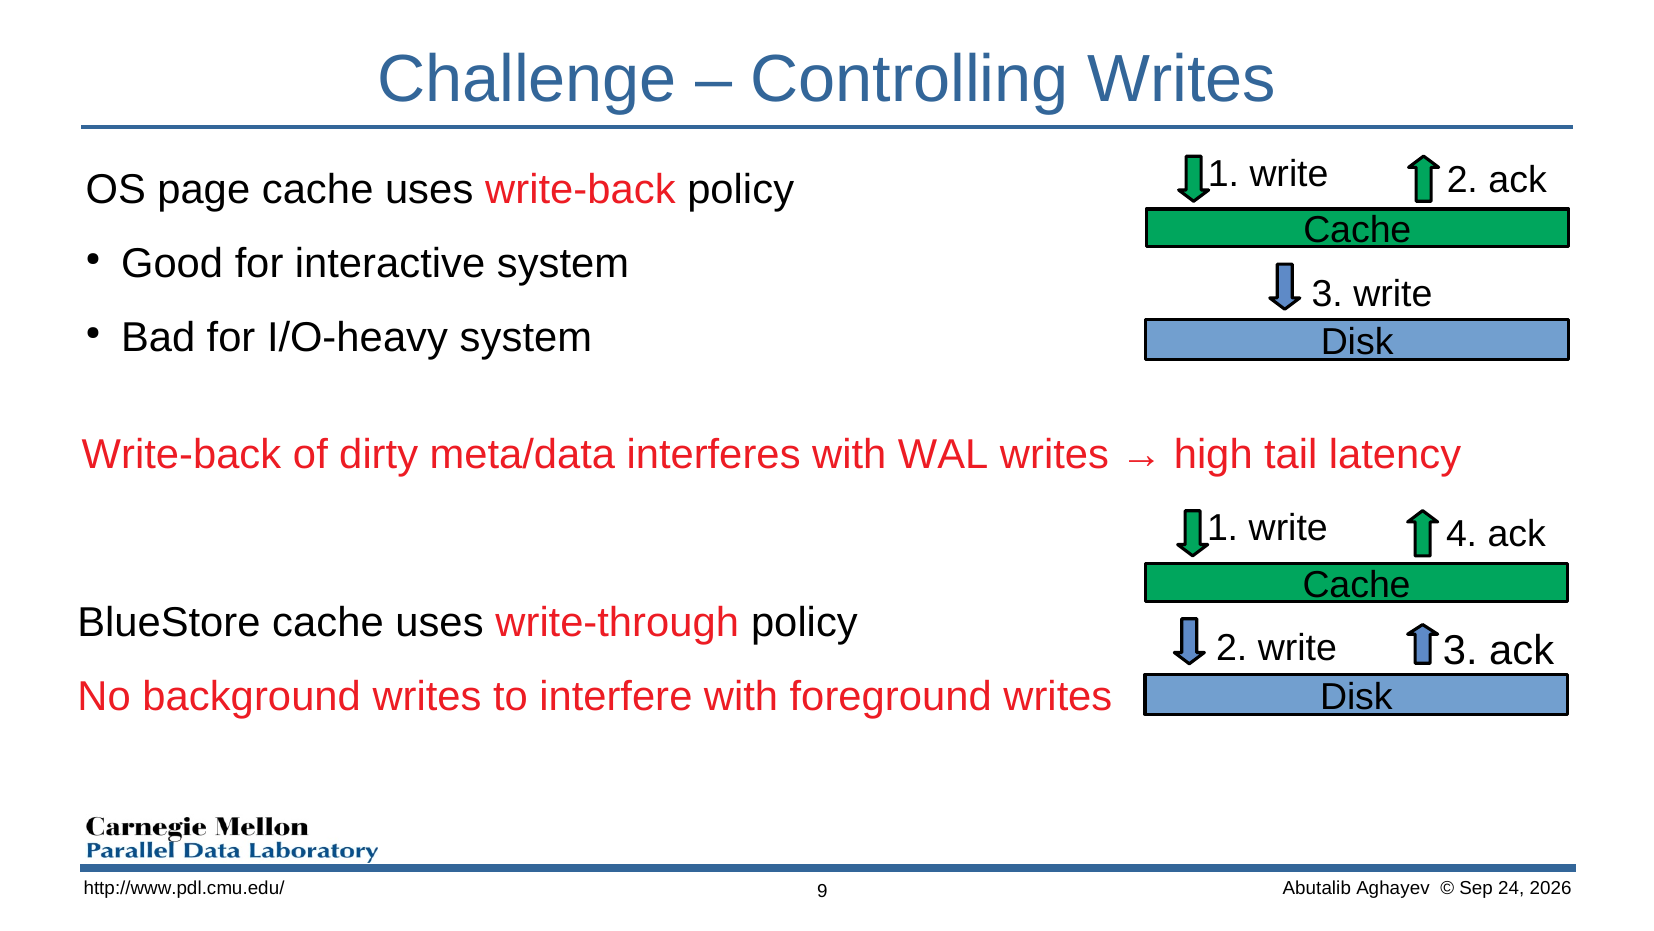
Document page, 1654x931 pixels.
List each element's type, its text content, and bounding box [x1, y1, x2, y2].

text_box 1. write [1181, 495, 1343, 556]
text_box Disk [1145, 319, 1569, 360]
text_box 2. ack [1421, 147, 1562, 208]
text_box [1407, 512, 1420, 556]
text_box Cache [1146, 208, 1569, 247]
text_box Abutalib Aghayev © Nov 5, 2019 [1168, 866, 1589, 919]
text_box OS page cache uses write-back policy Good for interactive system Bad for I/O-heavy system [0, 154, 858, 378]
picture [85, 850, 378, 863]
text_box 3. ack [1416, 615, 1570, 681]
text_box Cache [1145, 563, 1568, 602]
text_box Disk [1144, 674, 1568, 715]
text_box [1408, 158, 1421, 202]
text_box 2. write [1190, 615, 1352, 674]
text_box [1174, 618, 1190, 664]
text_box [1407, 628, 1416, 664]
text_box BlueStore cache uses write-through policy No background writes to interfere with foreground writes [27, 587, 1145, 850]
text_box Write-back of dirty meta/data interferes with WAL writes → high tail latency [4, 419, 1505, 558]
text_box 4. ack [1420, 501, 1561, 562]
text_box [1269, 264, 1286, 310]
text_box http://www.pdl.cmu.edu/ [66, 866, 481, 919]
text_box 3. write [1286, 261, 1448, 319]
text_box <number> [661, 870, 984, 899]
text_box 1. write [1182, 141, 1344, 202]
title Challenge – Controlling Writes [66, 14, 1588, 136]
